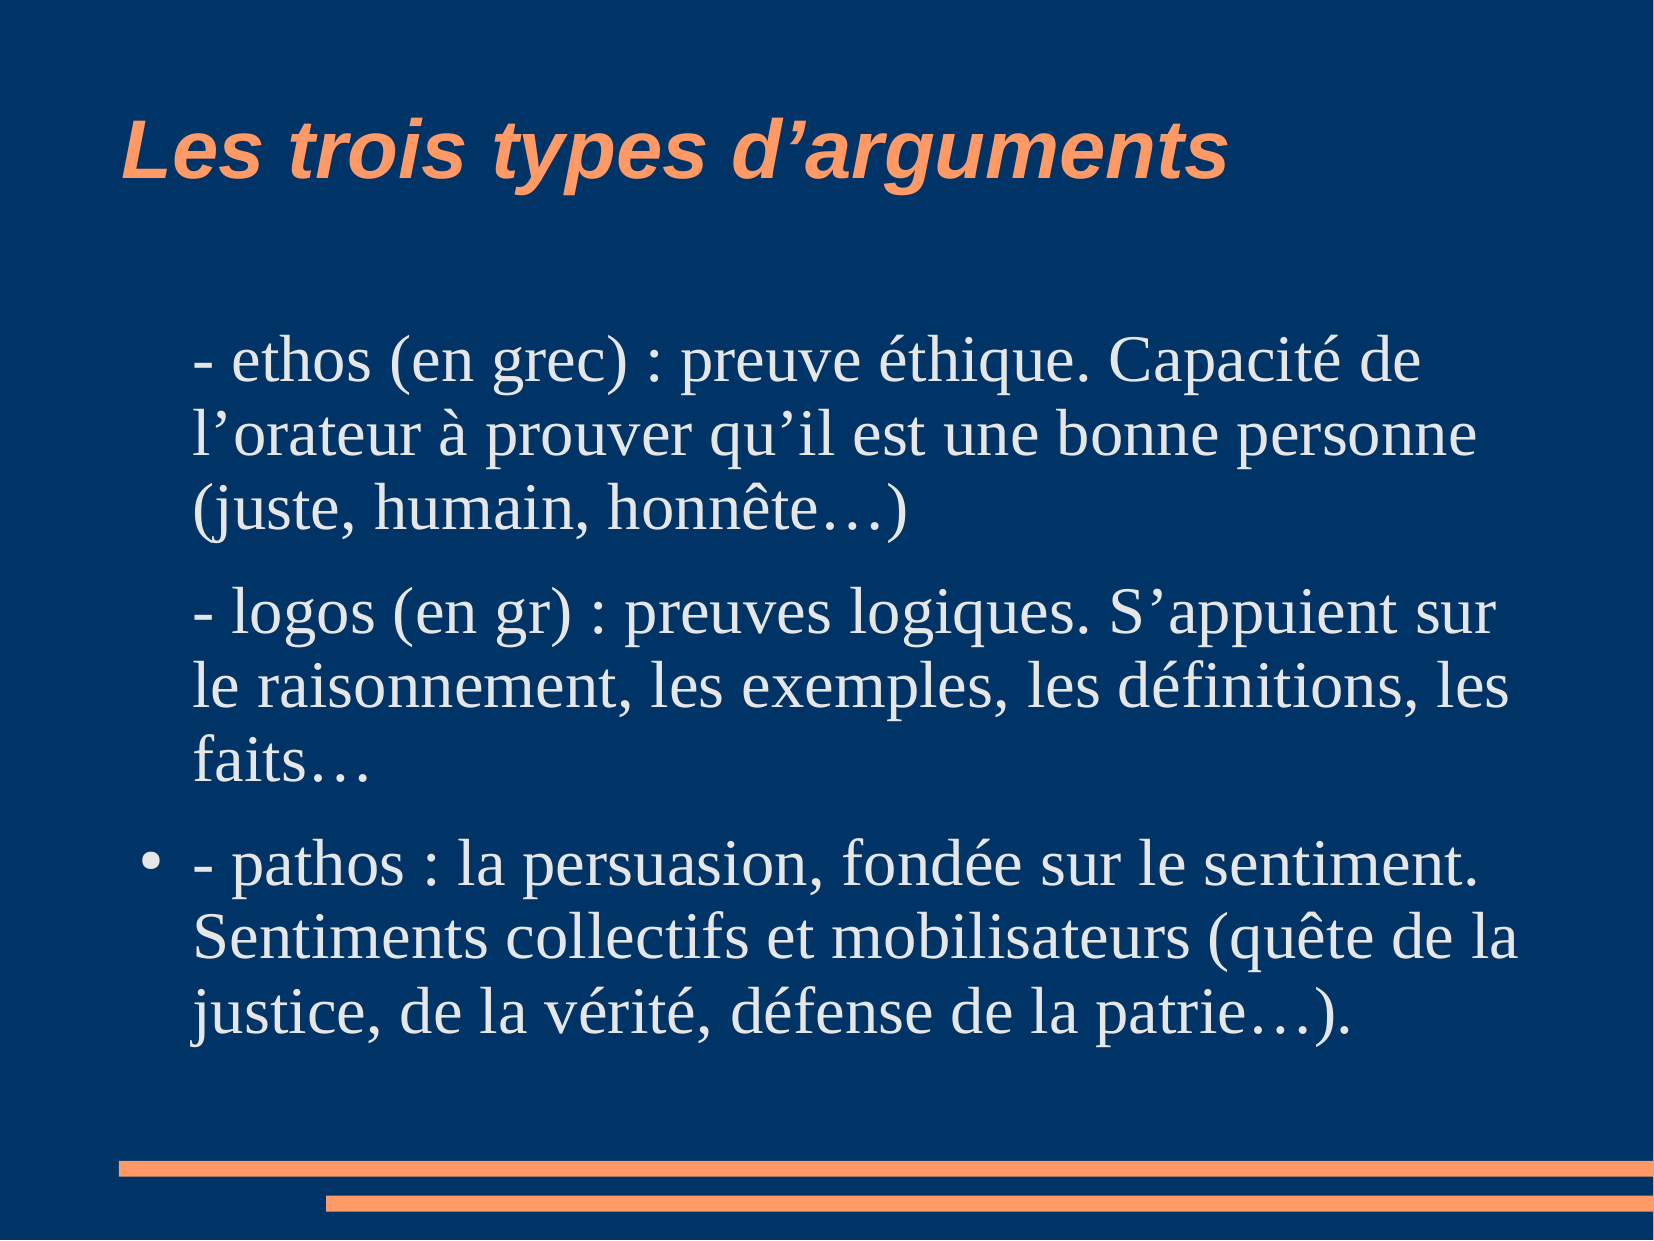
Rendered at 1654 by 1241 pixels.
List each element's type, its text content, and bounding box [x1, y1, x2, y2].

list - ethos (en grec) : preuve éthique. Capacité de l’orateur à prouver qu’il est une bonne personne (juste, humain, honnête…) - logos (en gr) : preuves logiques. S’appuient sur le raisonnement, les exemples, les définitions, les faits… - pathos : la persuasion, fondée sur le sentiment. Sentiments collectifs et mobilisateurs (quête de la justice, de la vérité, défense de la patrie…). [121, 322, 1561, 1048]
title Les trois types d’arguments [121, 46, 1534, 254]
